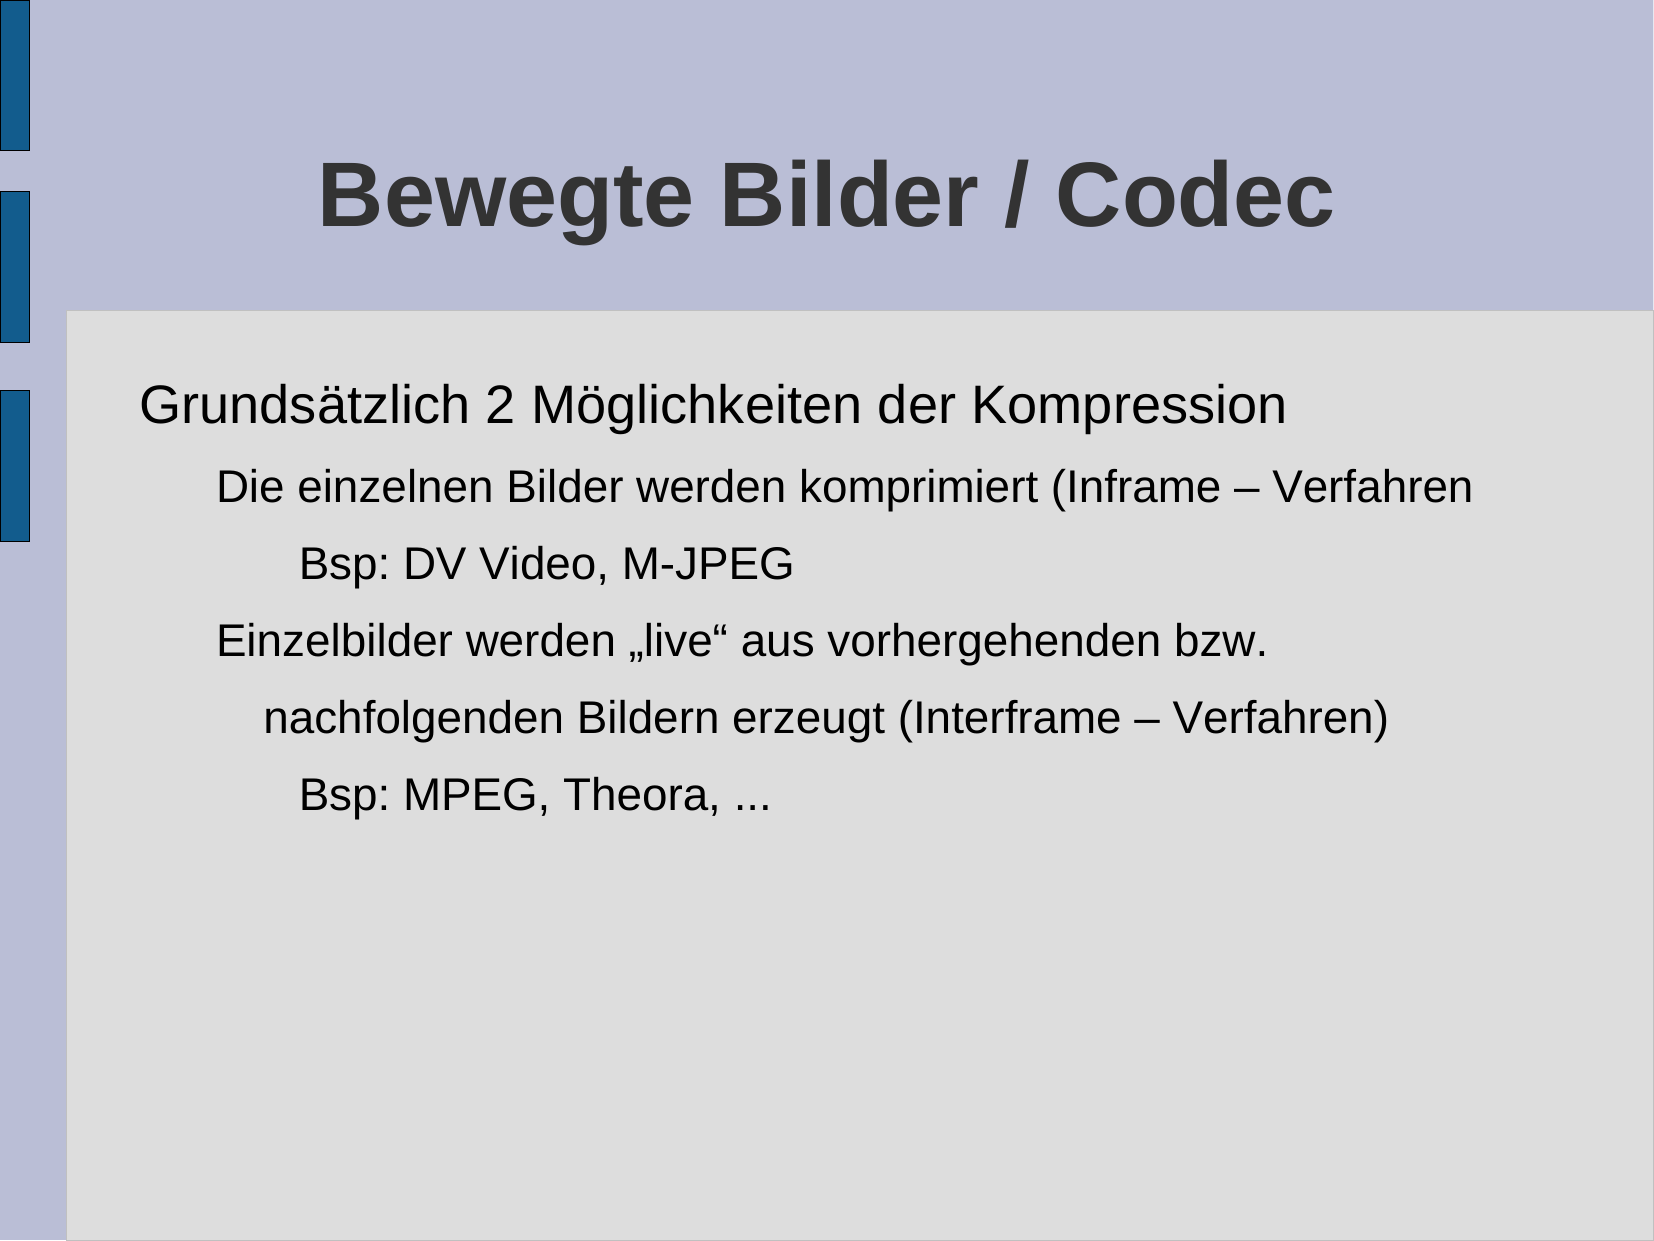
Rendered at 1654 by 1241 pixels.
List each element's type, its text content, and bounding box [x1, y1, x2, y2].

title Bewegte Bilder / Codec [121, 98, 1534, 291]
list Grundsätzlich 2 Möglichkeiten der Kompression Die einzelnen Bilder werden komprimiert (Inframe – Verfahren Bsp: DV Video, M-JPEG Einzelbilder werden „live“ aus vorhergehenden bzw. nachfolgenden Bildern erzeugt (Interframe – Verfahren) Bsp: MPEG, Theora, ... [121, 344, 1534, 1112]
